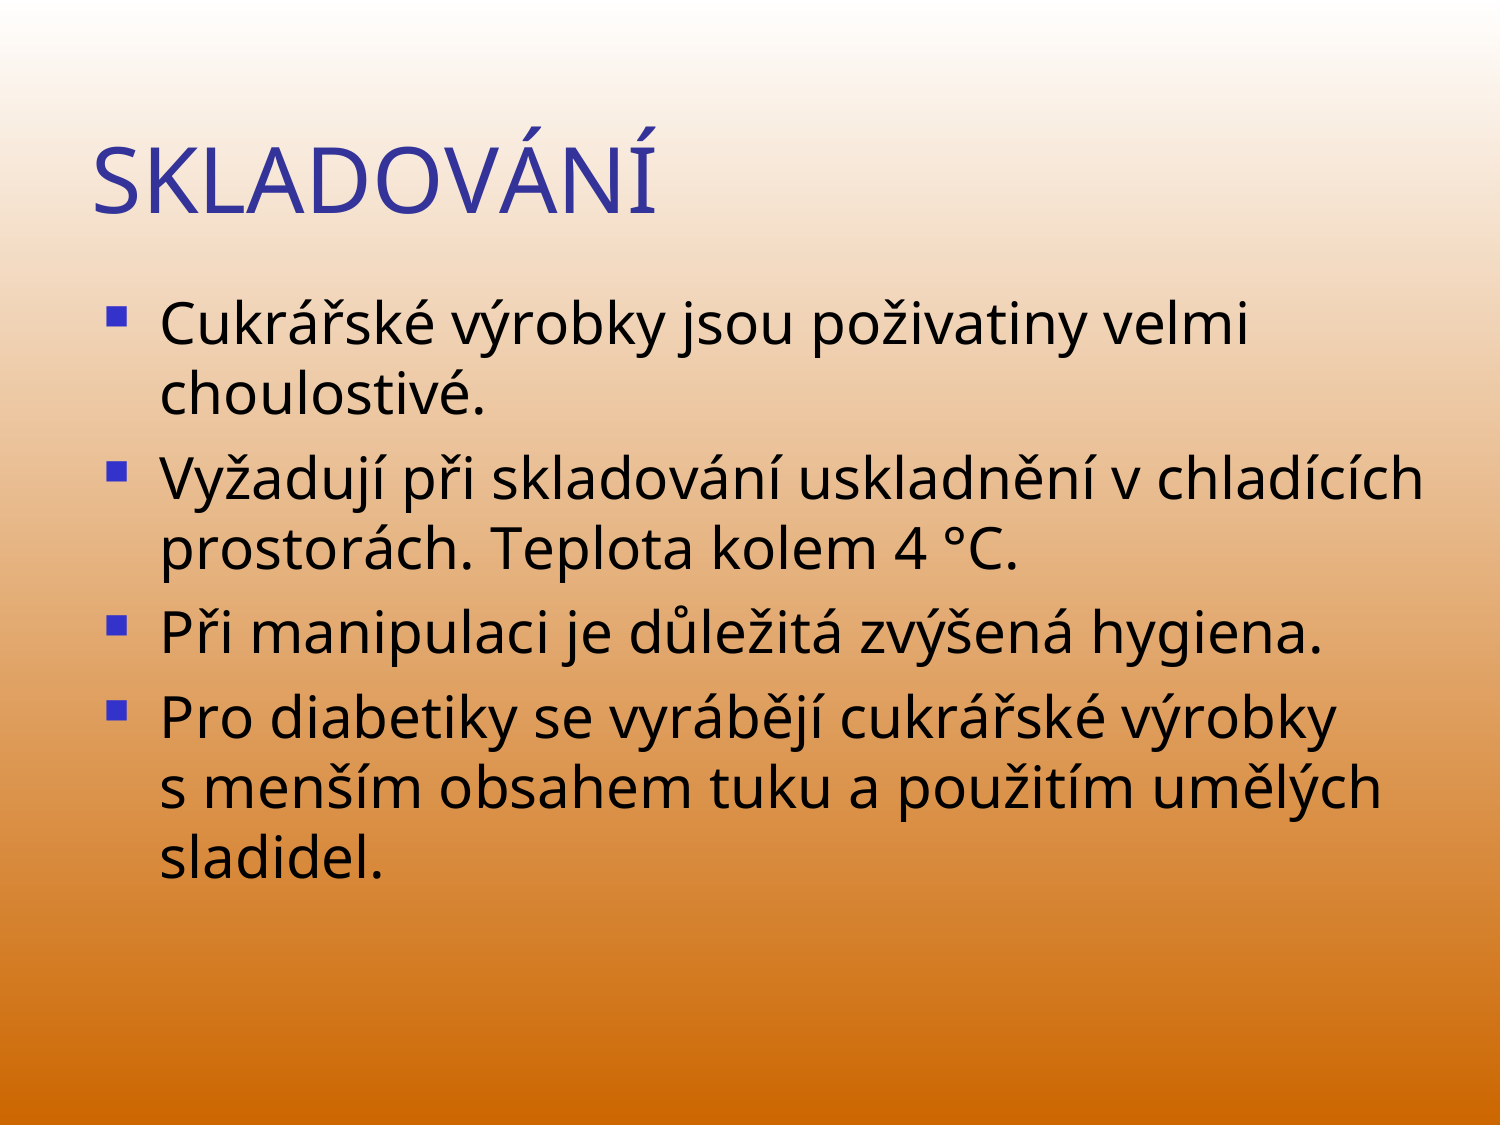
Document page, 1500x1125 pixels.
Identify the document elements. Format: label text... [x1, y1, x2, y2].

title SKLADOVÁNÍ [76, 0, 1356, 240]
list Cukrářské výrobky jsou poživatiny velmi choulostivé. Vyžadují při skladování uskladnění v chladících prostorách. Teplota kolem 4 °C. Při manipulaci je důležitá zvýšená hygiena. Pro diabetiky se vyrábějí cukrářské výrobky s menším obsahem tuku a použitím umělých sladidel. [88, 278, 1469, 1083]
